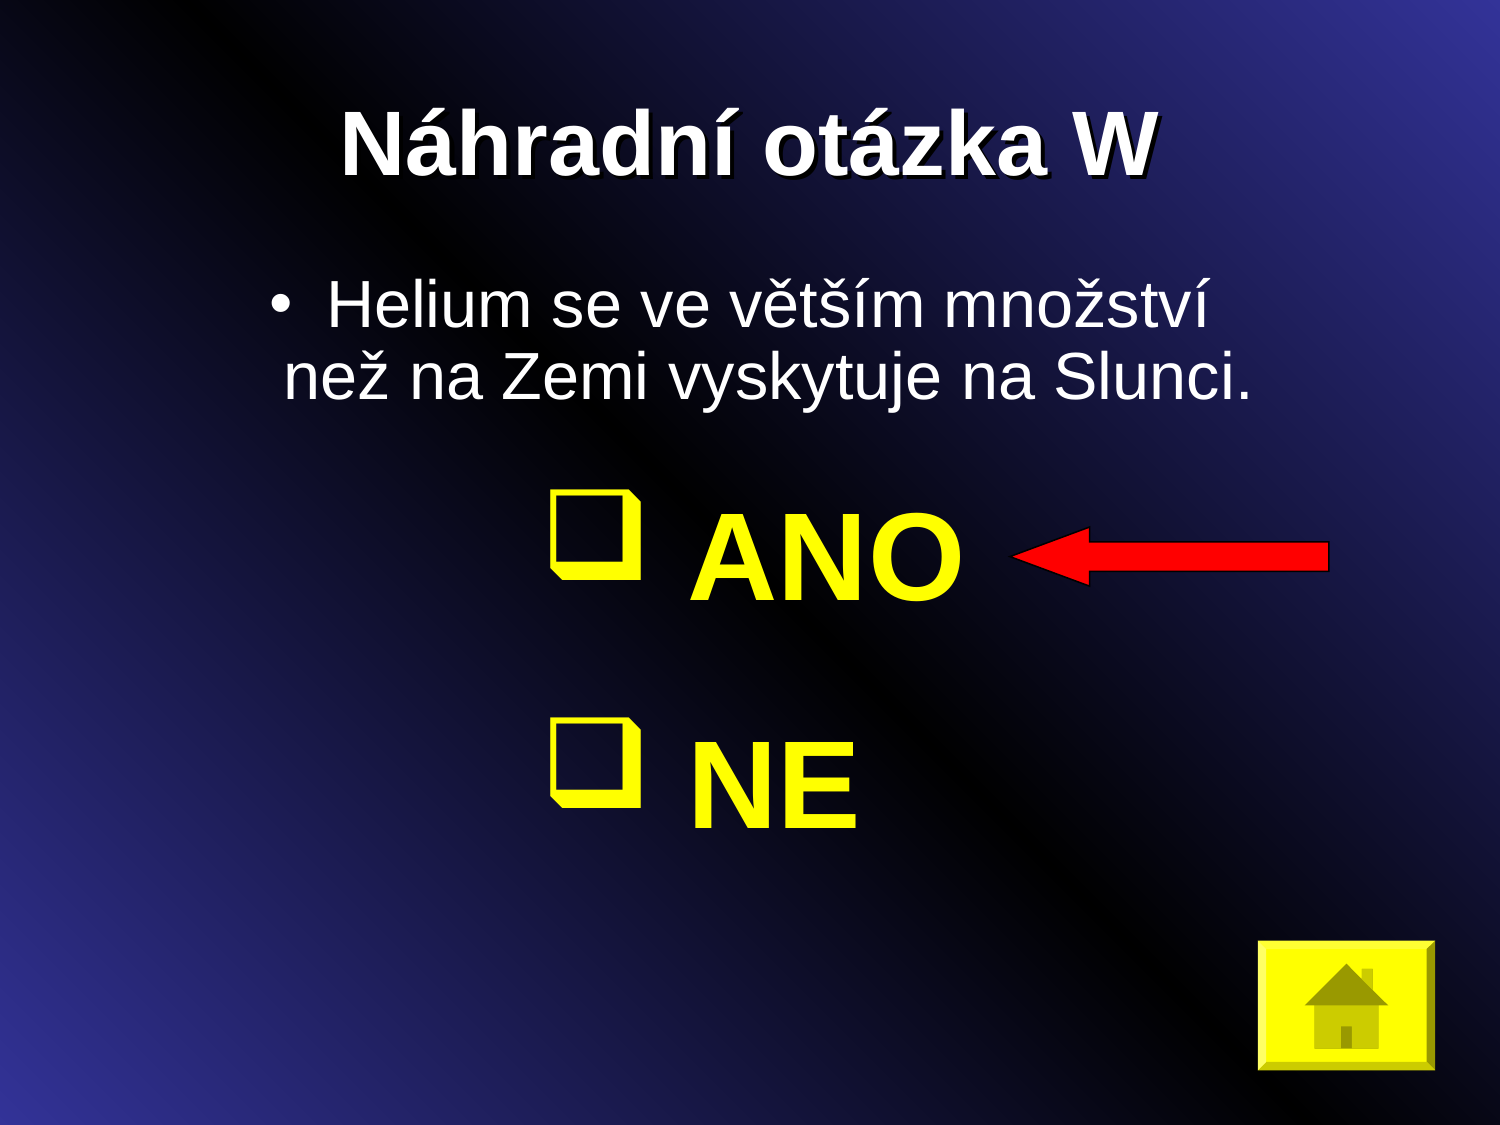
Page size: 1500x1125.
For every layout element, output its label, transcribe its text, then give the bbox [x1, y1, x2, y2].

text_box ANO NE [525, 467, 1022, 862]
text_box [1009, 527, 1329, 587]
list Helium se ve větším množství než na Zemi vyskytuje na Slunci. [75, 262, 1426, 433]
title Náhradní otázka W [75, 45, 1426, 233]
text_box [1259, 940, 1436, 1071]
